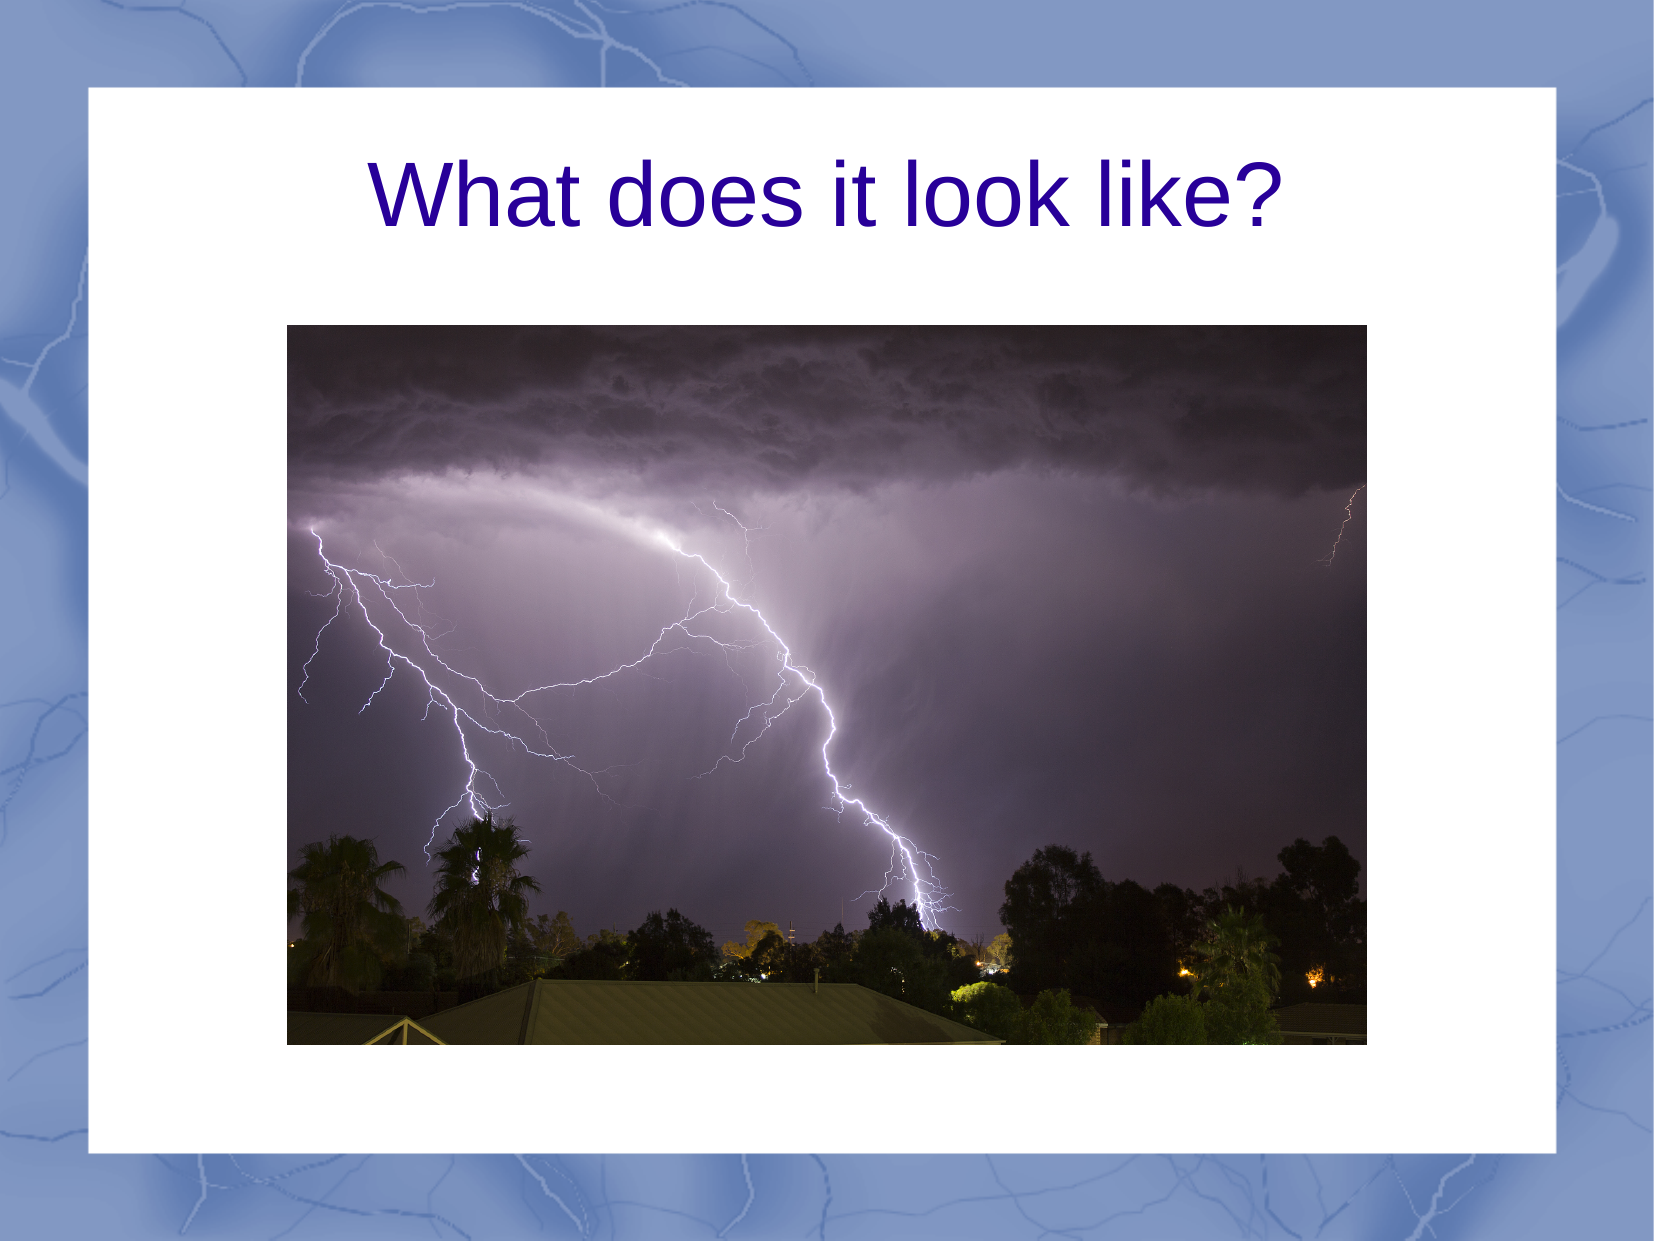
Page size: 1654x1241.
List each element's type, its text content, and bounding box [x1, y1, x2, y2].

title What does it look like? [118, 90, 1536, 298]
picture [0, 0, 1654, 1241]
